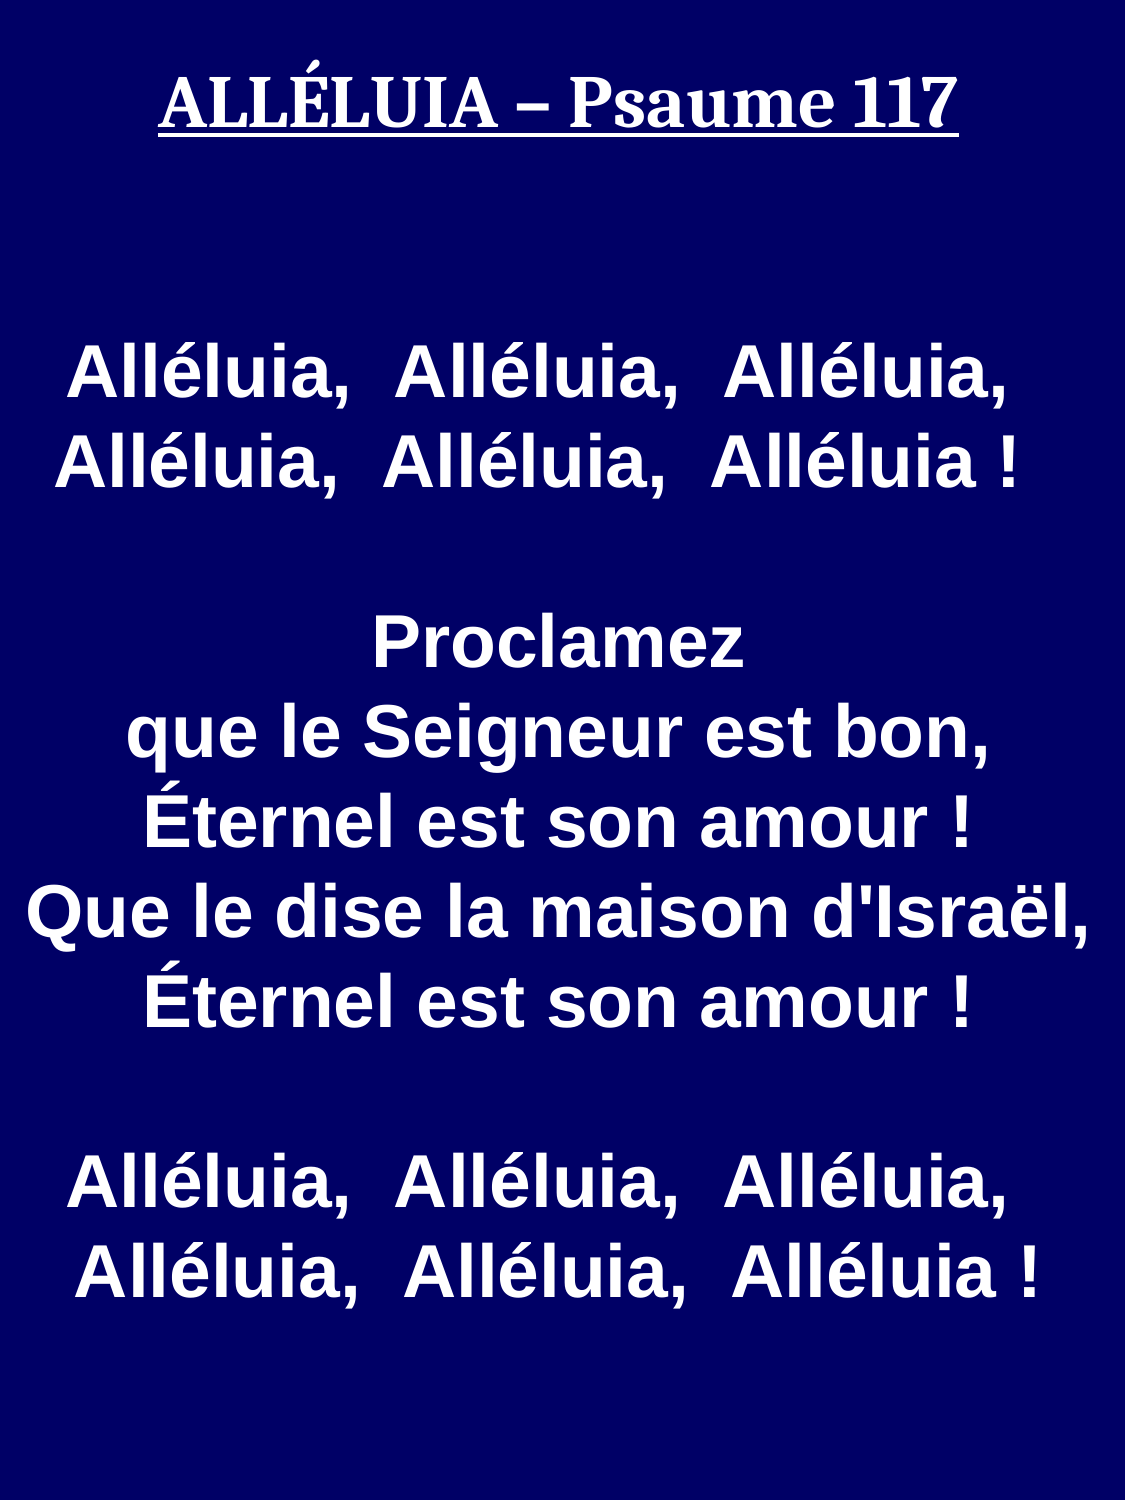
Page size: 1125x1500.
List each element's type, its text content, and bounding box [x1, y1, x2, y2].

text_box ALLÉLUIA – Psaume 117 Alléluia, Alléluia, Alléluia, Alléluia, Alléluia, Alléluia ! Proclamez que le Seigneur est bon, Éternel est son amour ! Que le dise la maison d'Israël, Éternel est son amour ! Alléluia, Alléluia, Alléluia, Alléluia, Alléluia, Alléluia ! [0, 45, 1125, 1500]
